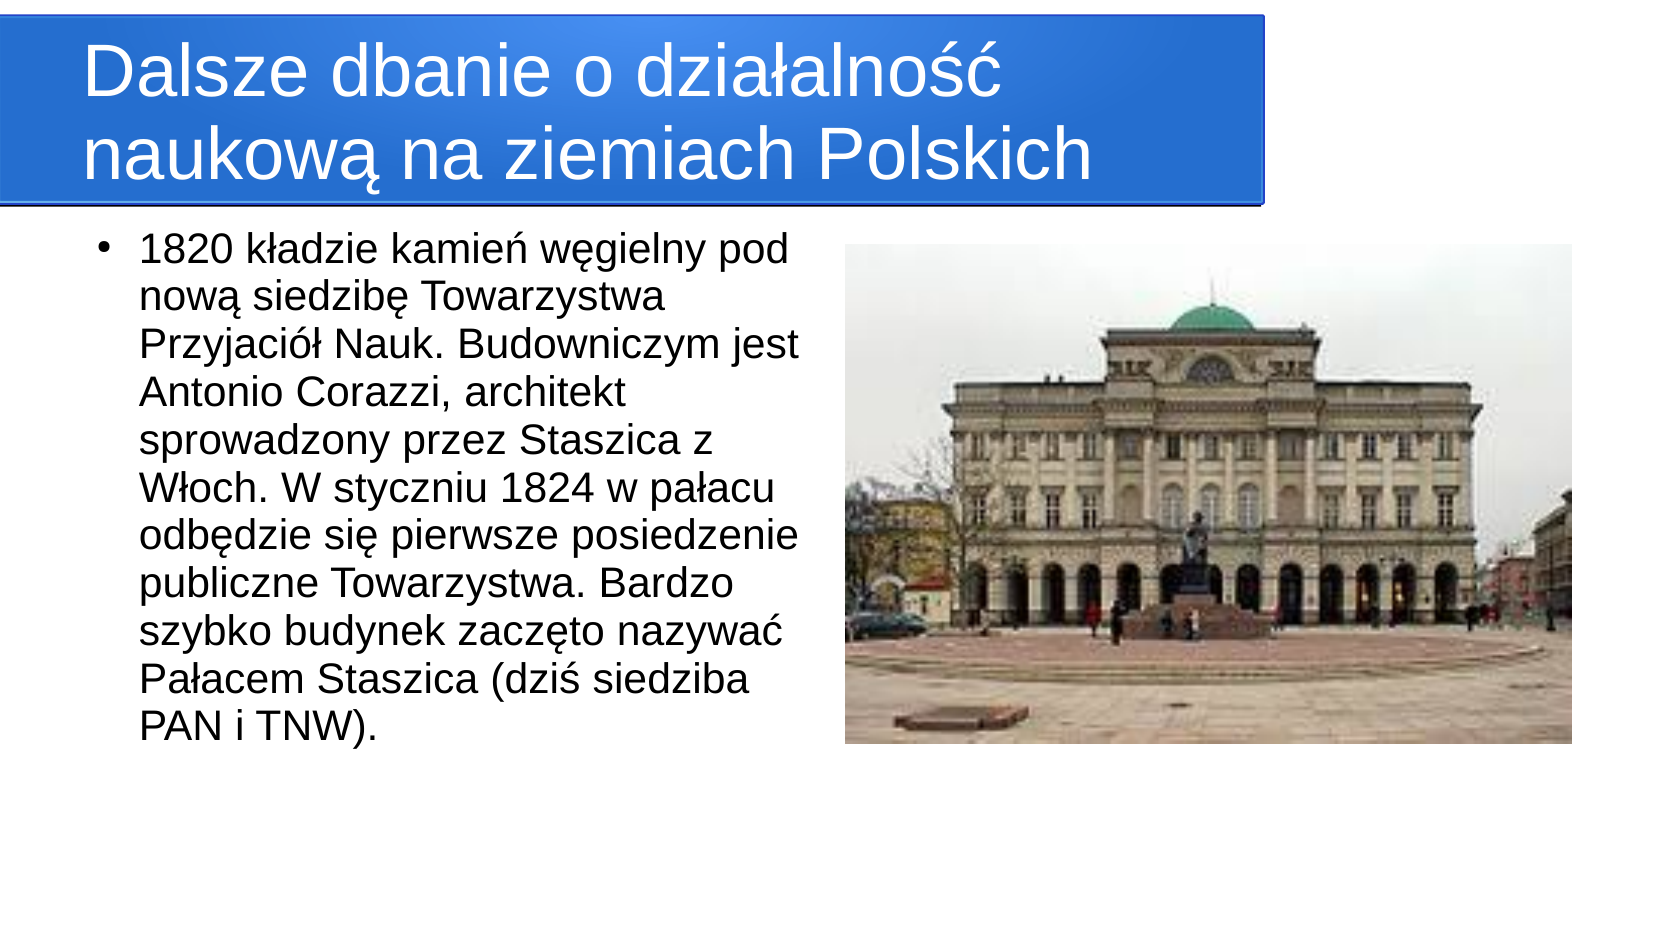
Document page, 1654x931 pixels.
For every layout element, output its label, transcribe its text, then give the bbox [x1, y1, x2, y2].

title Dalsze dbanie o działalność naukową na ziemiach Polskich [82, 29, 1235, 196]
list 1820 kładzie kamień węgielny pod nową siedzibę Towarzystwa Przyjaciół Nauk. Budowniczym jest Antonio Corazzi, architekt sprowadzony przez Staszica z Włoch. W styczniu 1824 w pałacu odbędzie się pierwsze posiedzenie publiczne Towarzystwa. Bardzo szybko budynek zaczęto nazywać Pałacem Staszica (dziś siedziba PAN i TNW). [82, 224, 809, 764]
picture [845, 244, 1572, 744]
